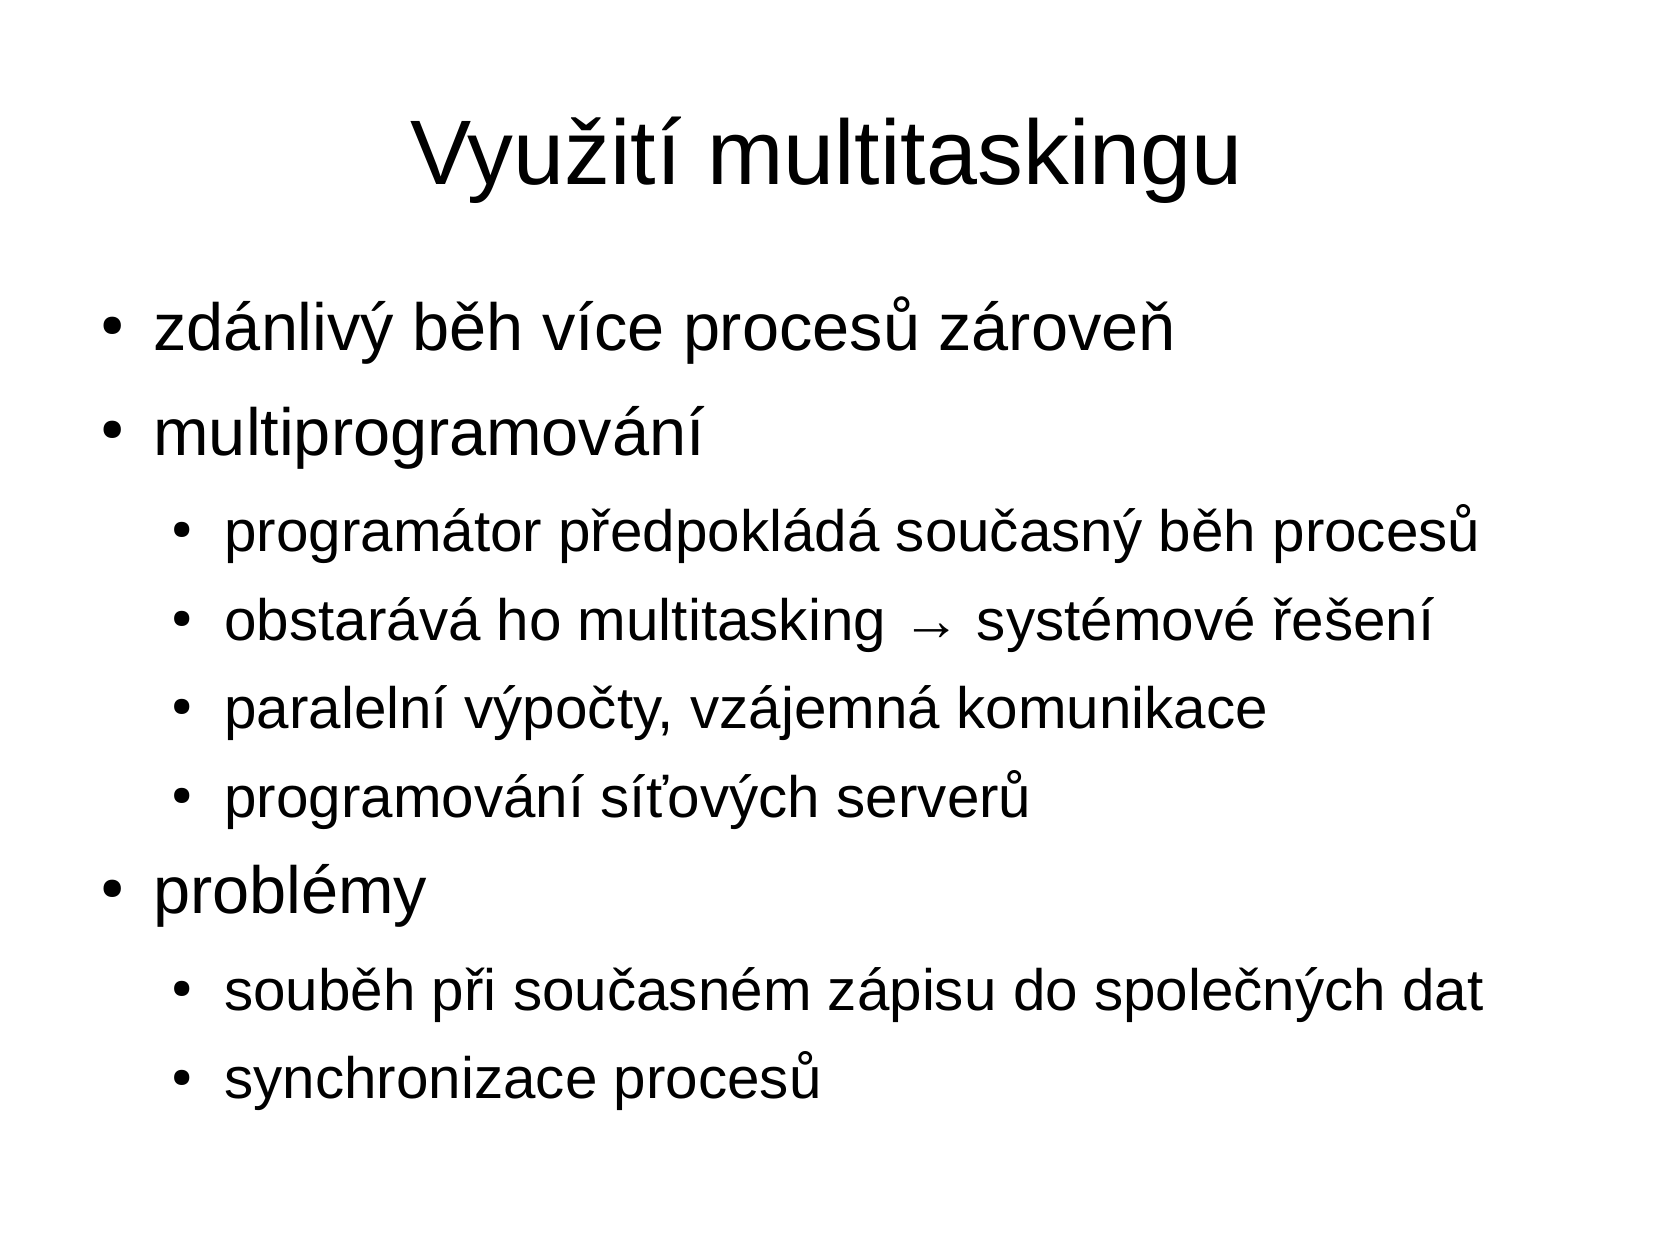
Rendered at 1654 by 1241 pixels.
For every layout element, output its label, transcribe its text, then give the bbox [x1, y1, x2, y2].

list zdánlivý běh více procesů zároveň multiprogramování programátor předpokládá současný běh procesů obstarává ho multitasking → systémové řešení paralelní výpočty, vzájemná komunikace programování síťových serverů problémy souběh při současném zápisu do společných dat synchronizace procesů [82, 290, 1571, 1112]
title Využití multitaskingu [82, 56, 1571, 250]
